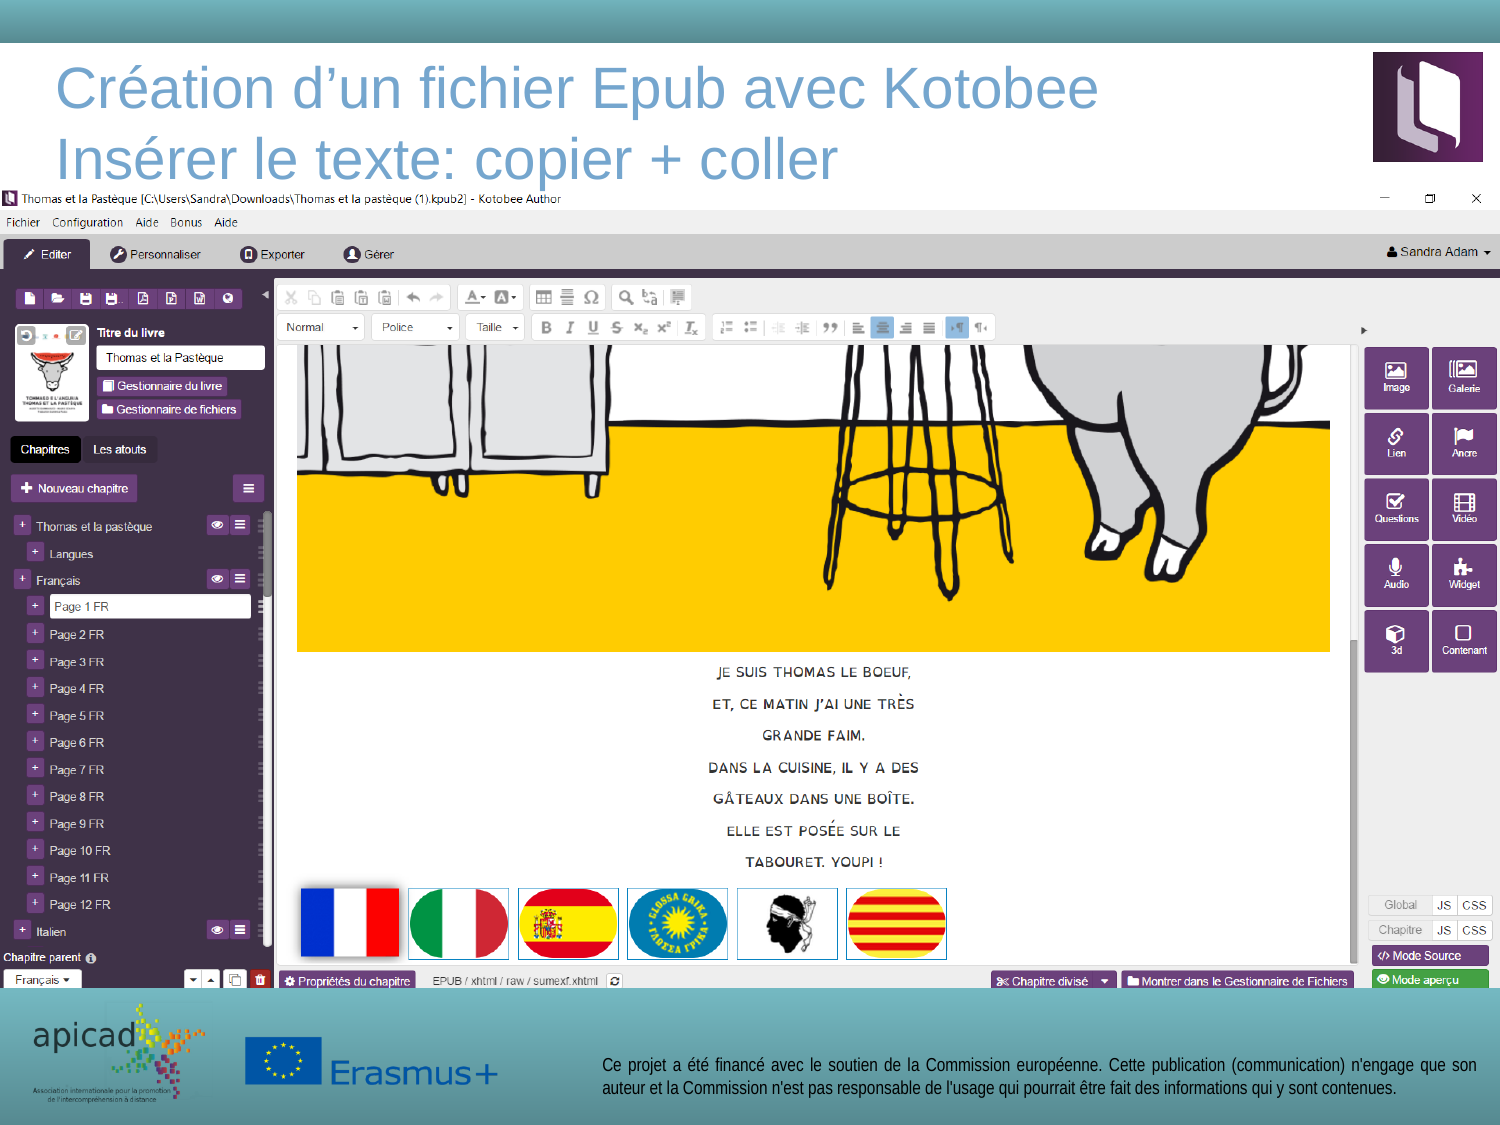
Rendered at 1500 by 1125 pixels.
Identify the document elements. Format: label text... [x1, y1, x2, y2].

text_box Insérer le texte: copier + coller [41, 113, 1353, 200]
text_box [0, 0, 1500, 43]
picture [1373, 52, 1483, 162]
picture [29, 999, 213, 1108]
picture [0, 187, 1500, 988]
text_box Ce projet a été financé avec le soutien de la Commission européenne. Cette publication (communication) n'engage que son auteur et la Commission n'est pas responsable de l'usage qui pourrait être fait des informations qui y sont contenues. [596, 1046, 1483, 1105]
text_box [0, 988, 1500, 1125]
text_box Création d’un fichier Epub avec Kotobee [41, 42, 1353, 113]
picture [230, 1023, 512, 1098]
